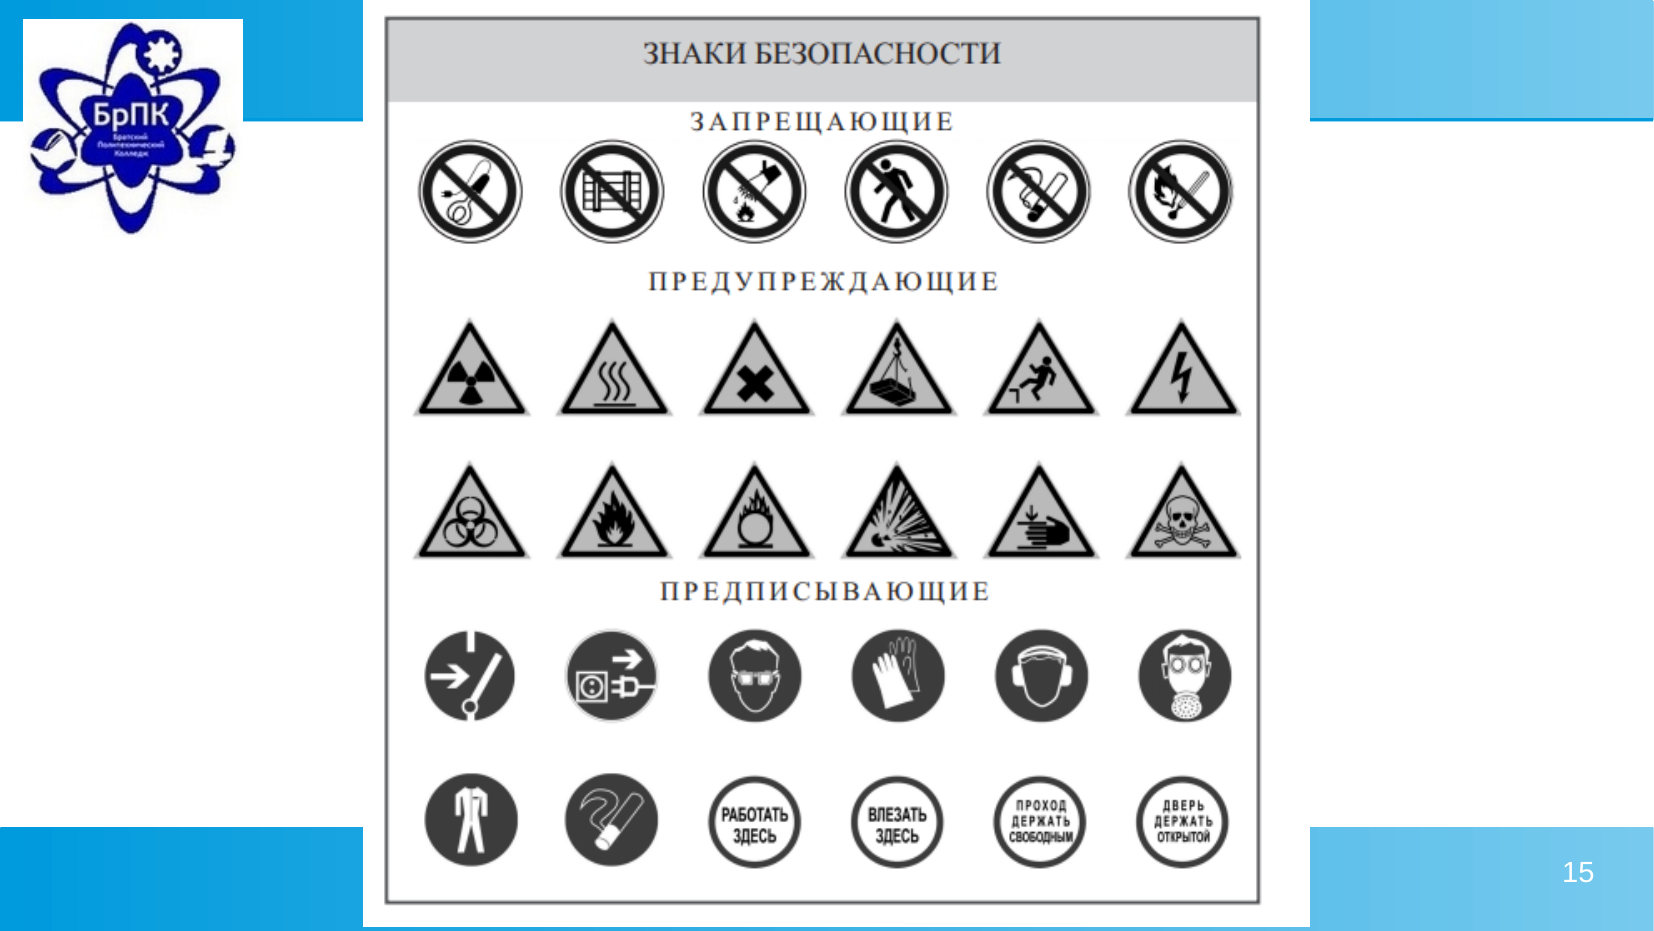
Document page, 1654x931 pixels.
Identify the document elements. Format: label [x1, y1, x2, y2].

picture [23, 20, 243, 239]
picture [363, 0, 1310, 927]
